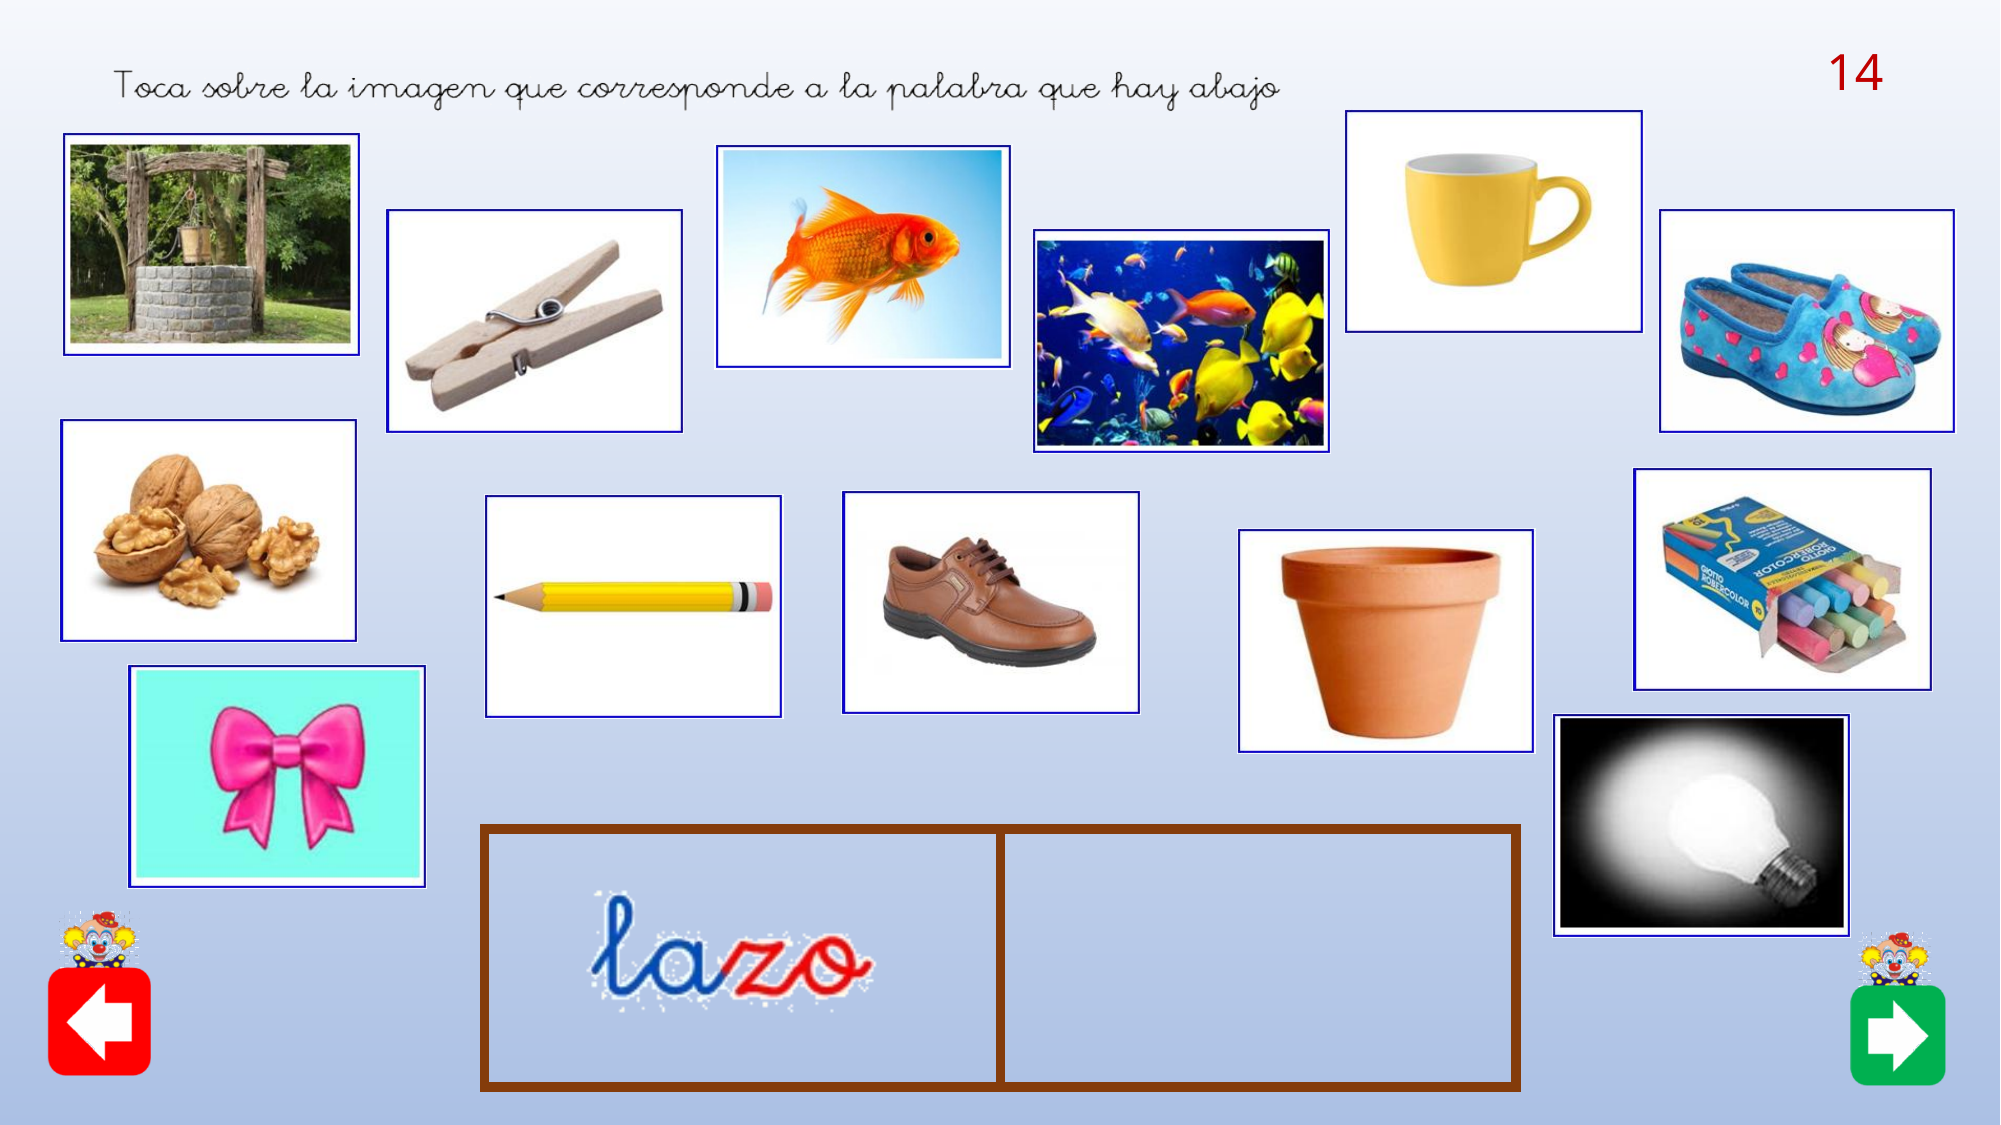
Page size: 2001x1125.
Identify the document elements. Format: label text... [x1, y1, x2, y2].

picture [1632, 467, 1933, 692]
picture [841, 490, 1141, 715]
picture [1237, 528, 1536, 754]
picture [62, 132, 361, 357]
picture [1552, 713, 1946, 1086]
picture [106, 57, 1645, 334]
picture [47, 910, 151, 1076]
picture [1032, 228, 1331, 454]
picture [127, 664, 427, 889]
picture [59, 418, 358, 643]
text_box 14 [1764, 32, 1946, 108]
picture [484, 494, 784, 719]
picture [714, 144, 1013, 370]
picture [1658, 208, 1957, 434]
picture [512, 851, 942, 1066]
picture [385, 208, 684, 434]
